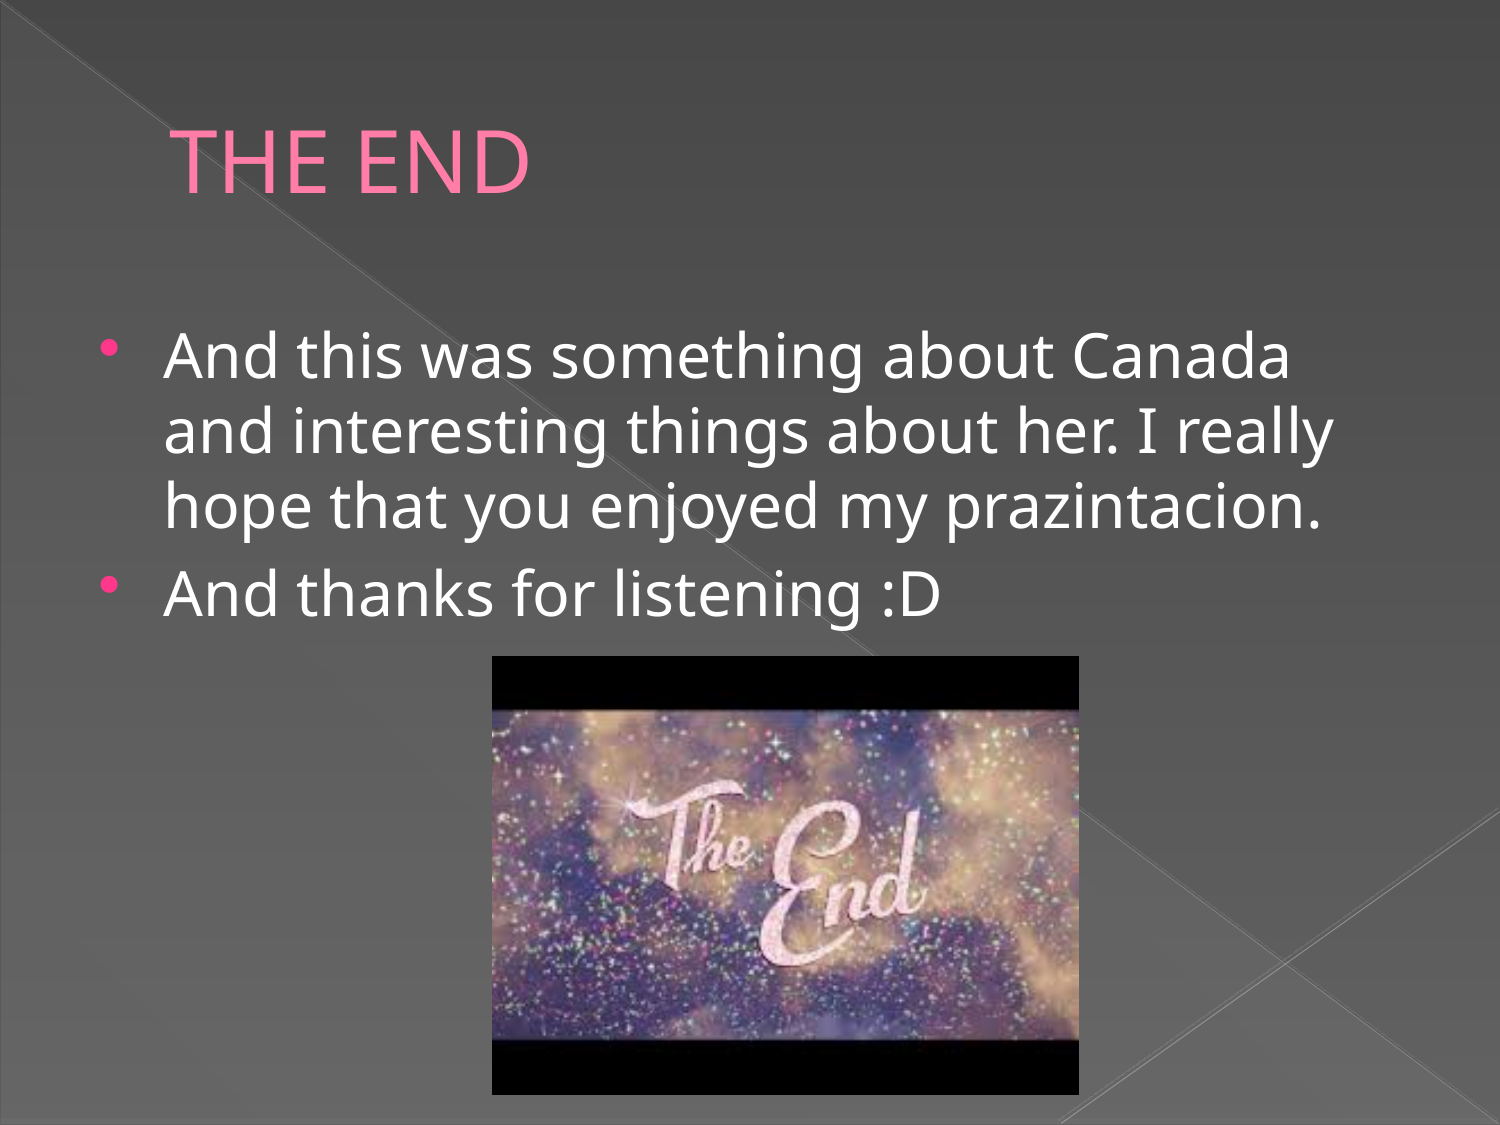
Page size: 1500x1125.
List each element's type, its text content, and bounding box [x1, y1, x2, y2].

list And this was something about Canada and interesting things about her. I really hope that you enjoyed my prazintacion. And thanks for listening :D [75, 308, 1425, 1059]
title THE END [75, 43, 1425, 274]
picture [492, 656, 1079, 1096]
